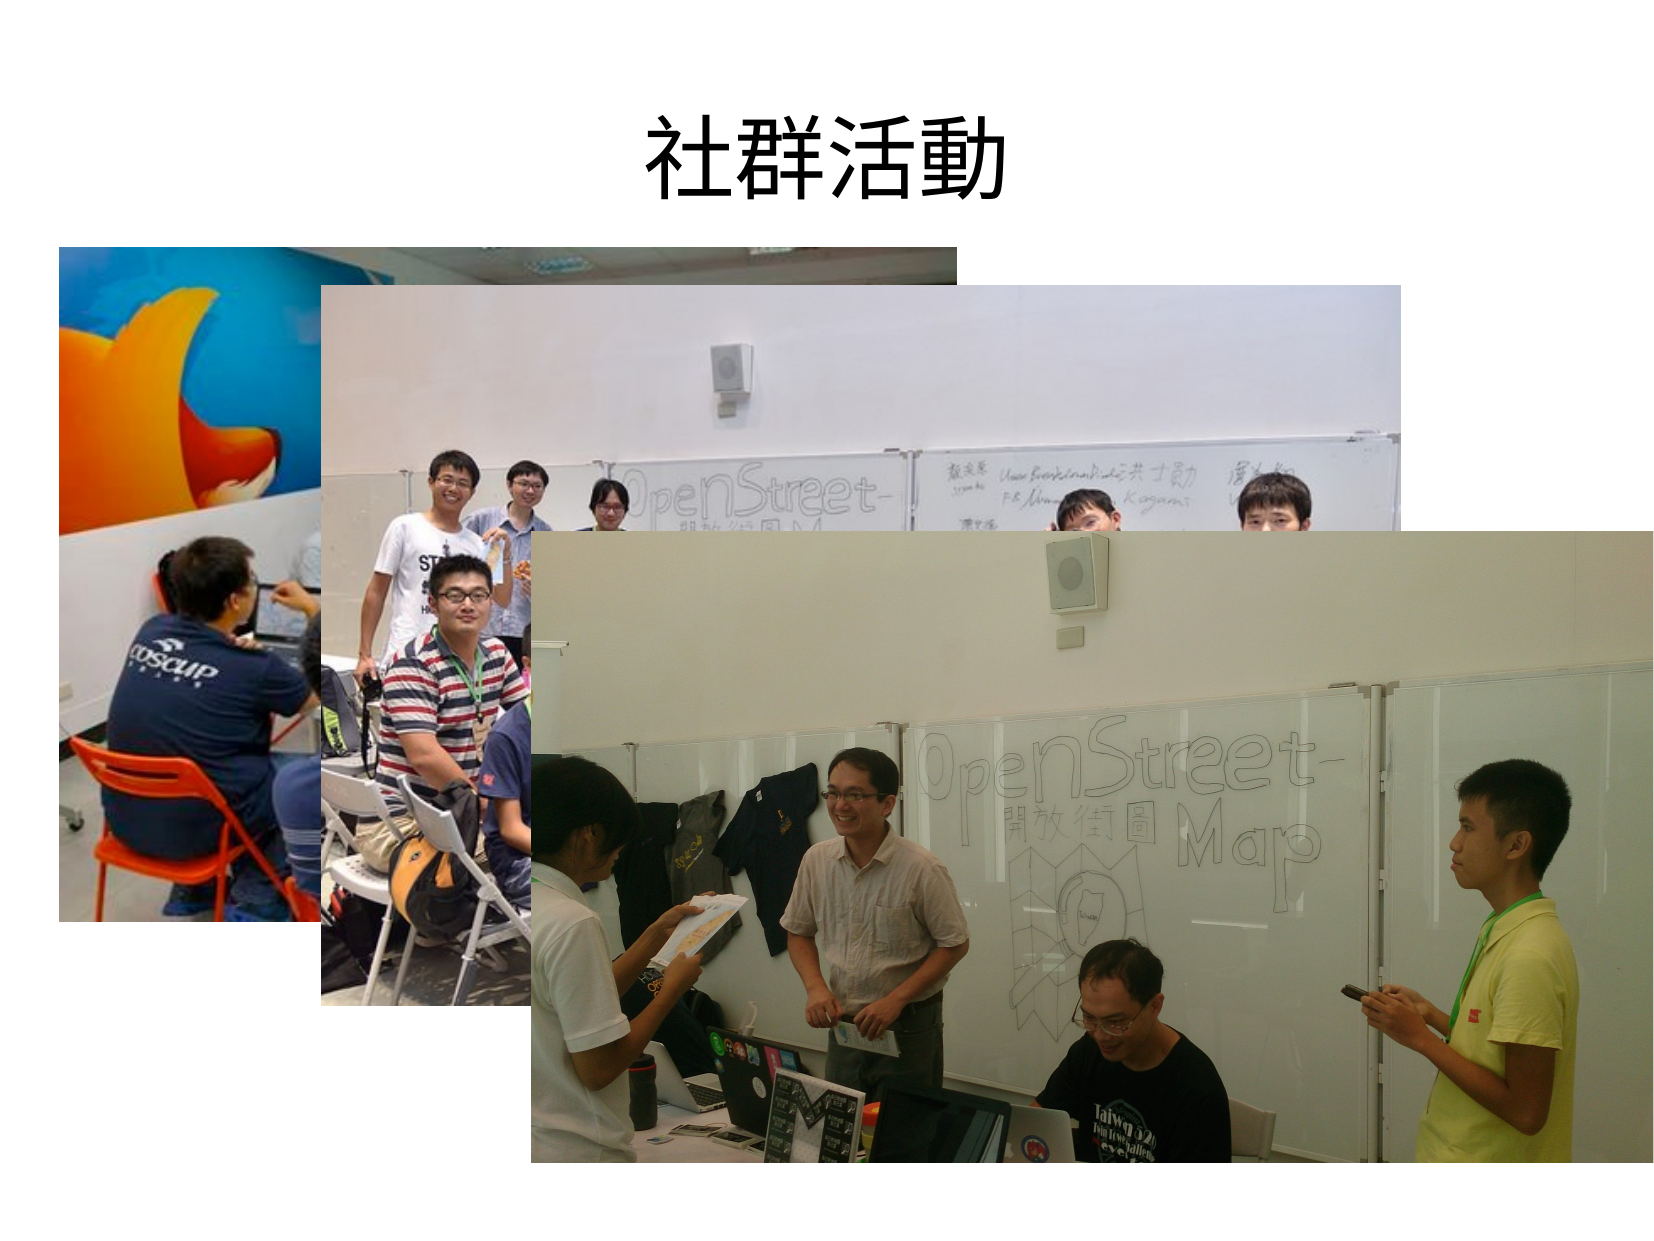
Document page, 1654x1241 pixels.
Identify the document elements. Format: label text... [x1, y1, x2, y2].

picture [59, 247, 1654, 1163]
picture [95, 313, 107, 320]
title 社群活動 [82, 49, 1571, 257]
